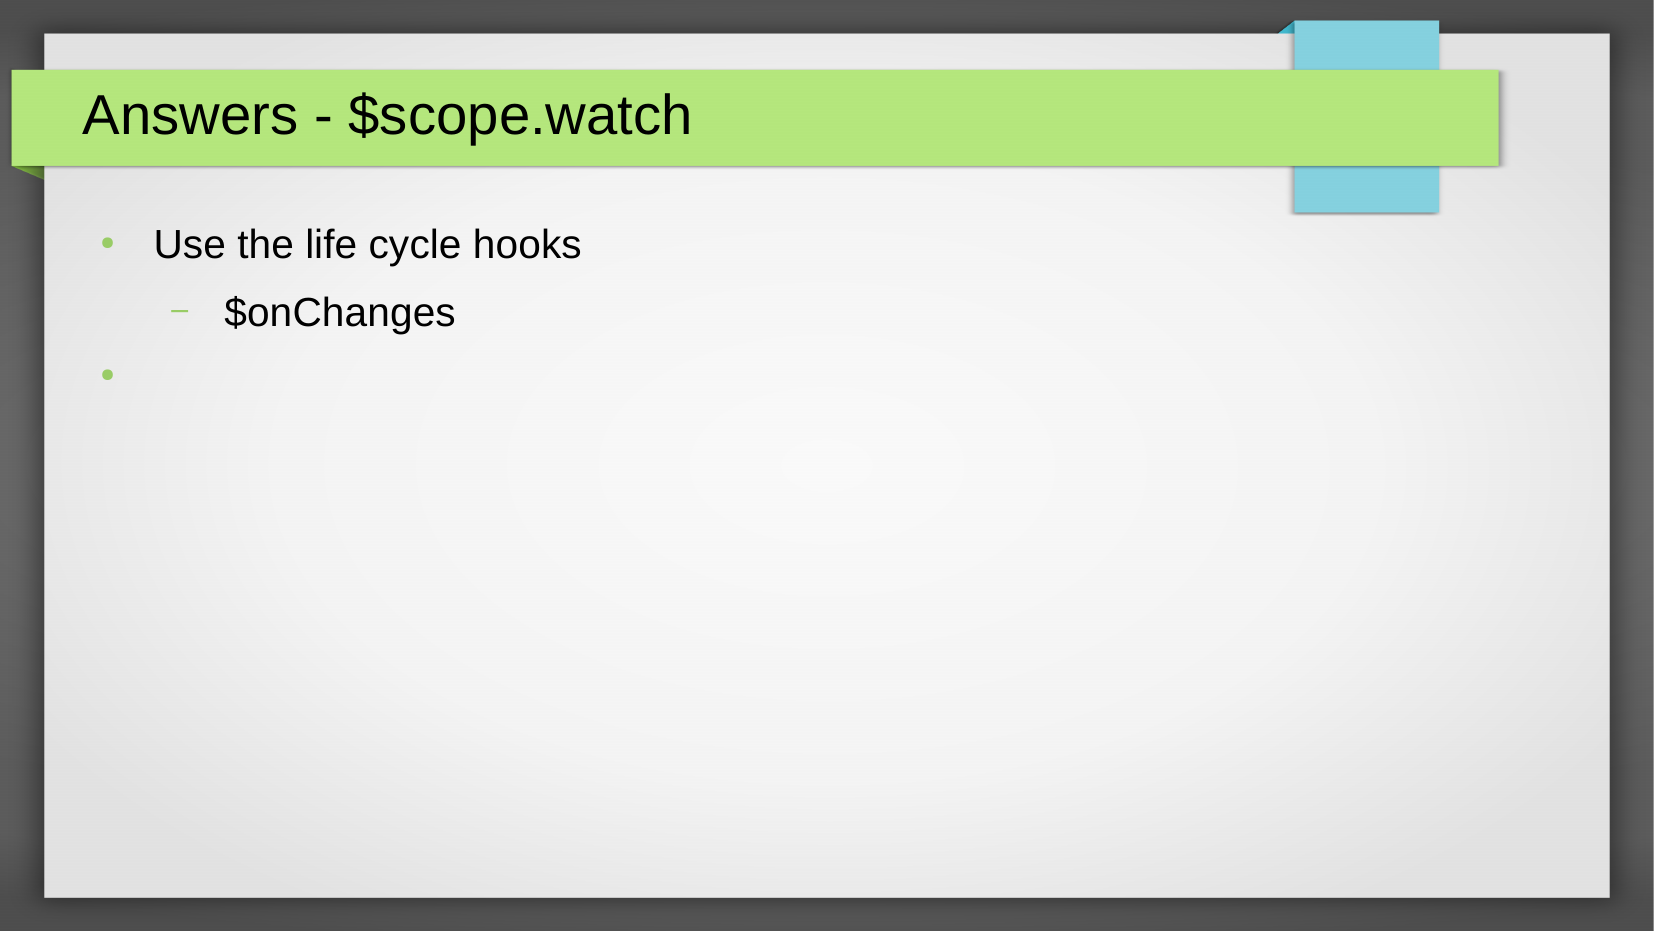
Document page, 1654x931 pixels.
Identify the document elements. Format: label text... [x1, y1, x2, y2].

picture [0, 0, 1654, 931]
list Use the life cycle hooks $onChanges [82, 221, 809, 761]
title Answers - $scope.watch [82, 70, 1264, 160]
